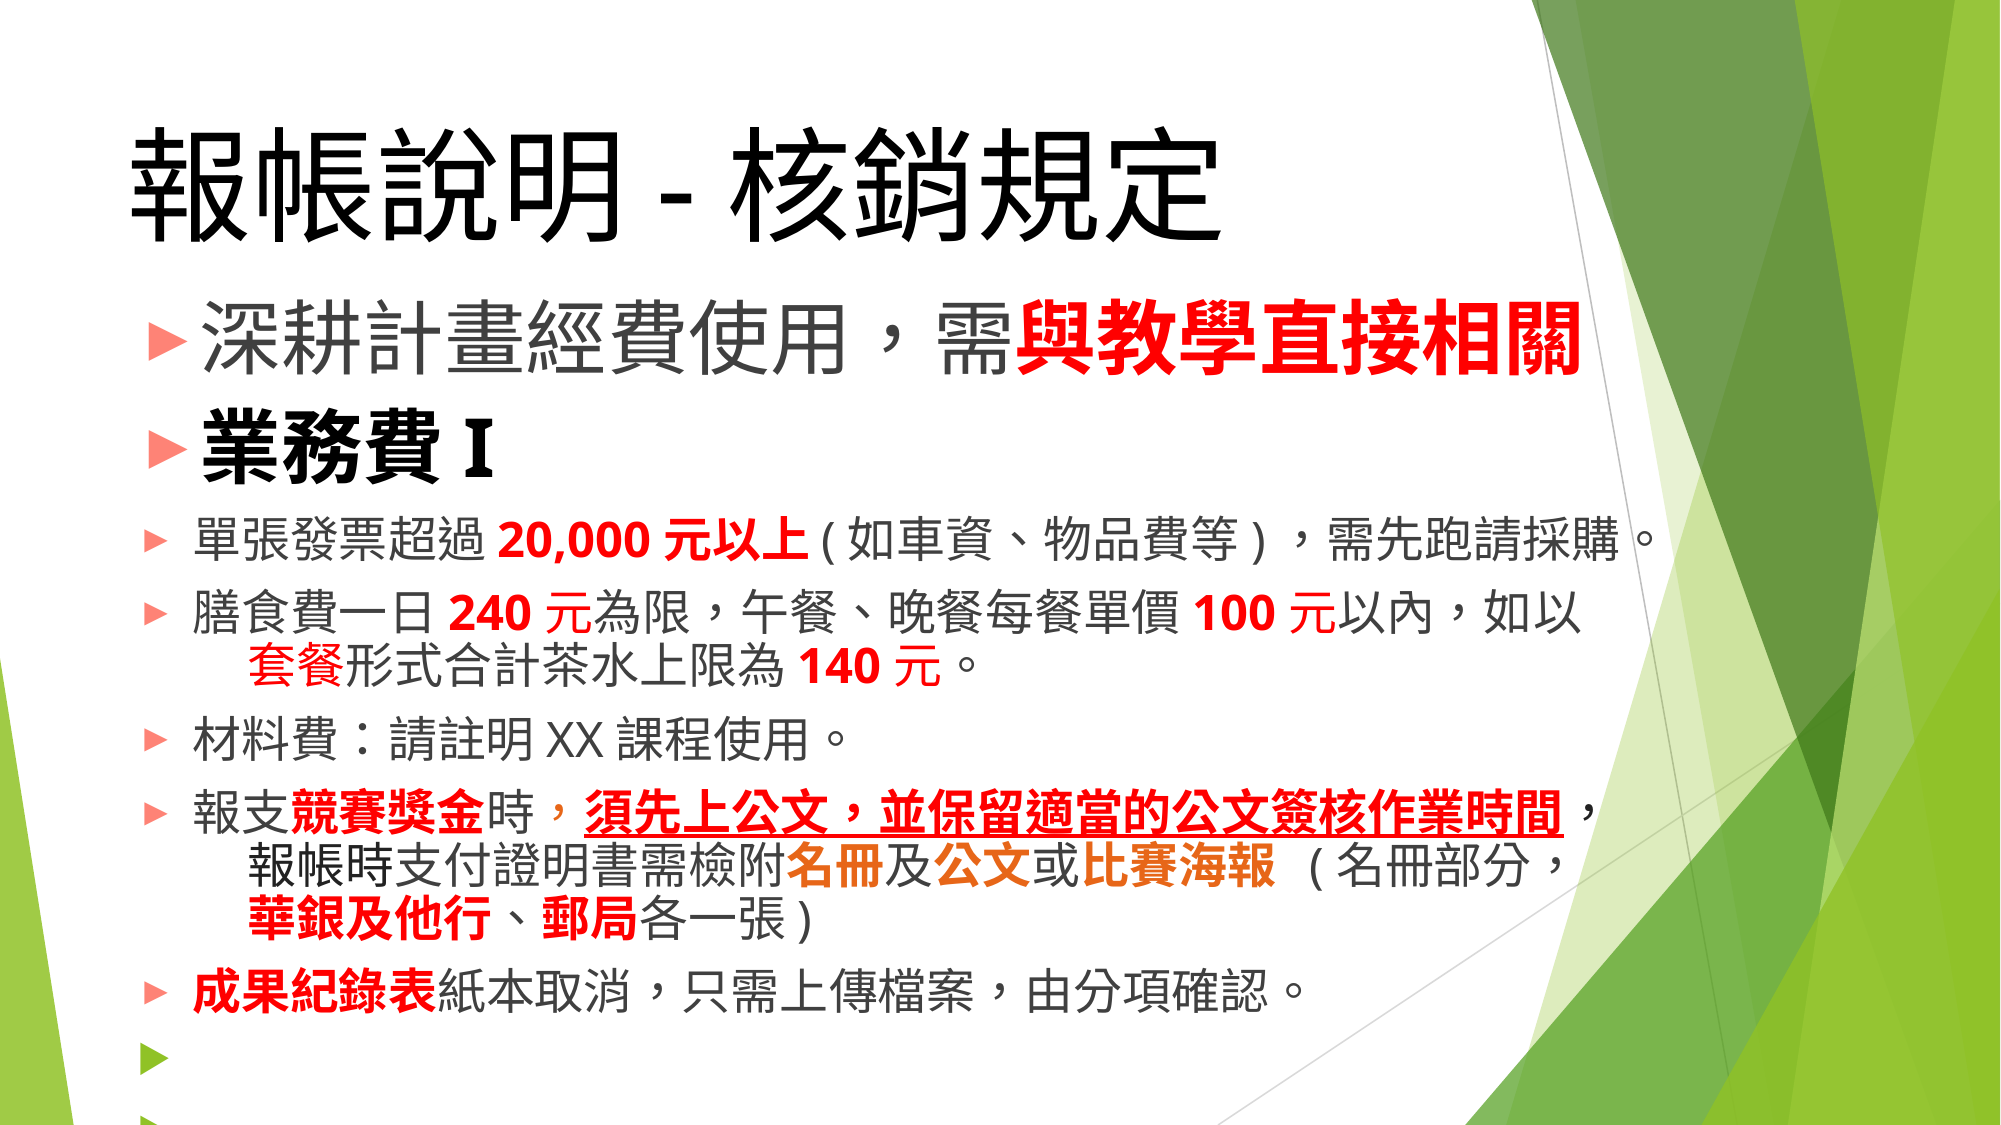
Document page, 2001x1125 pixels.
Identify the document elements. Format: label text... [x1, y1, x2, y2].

title 報帳說明-核銷規定 [111, 99, 1522, 317]
list 深耕計畫經費使用，需與教學直接相關 業務費I 單張發票超過20,000元以上(如車資、物品費等)，需先跑請採購。 膳食費一日240元為限，午餐、晚餐每餐單價100元以內，如以套餐形式合計茶水上限為140元。 材料費：請註明XX課程使用。 報支競賽獎金時，須先上公文，並保留適當的公文簽核作業時間，報帳時支付證明書需檢附名冊及公文或比賽海報 (名冊部分，華銀及他行、郵局各一張) 成果紀錄表紙本取消，只需上傳檔案，由分項確認。 [121, 290, 1642, 1055]
